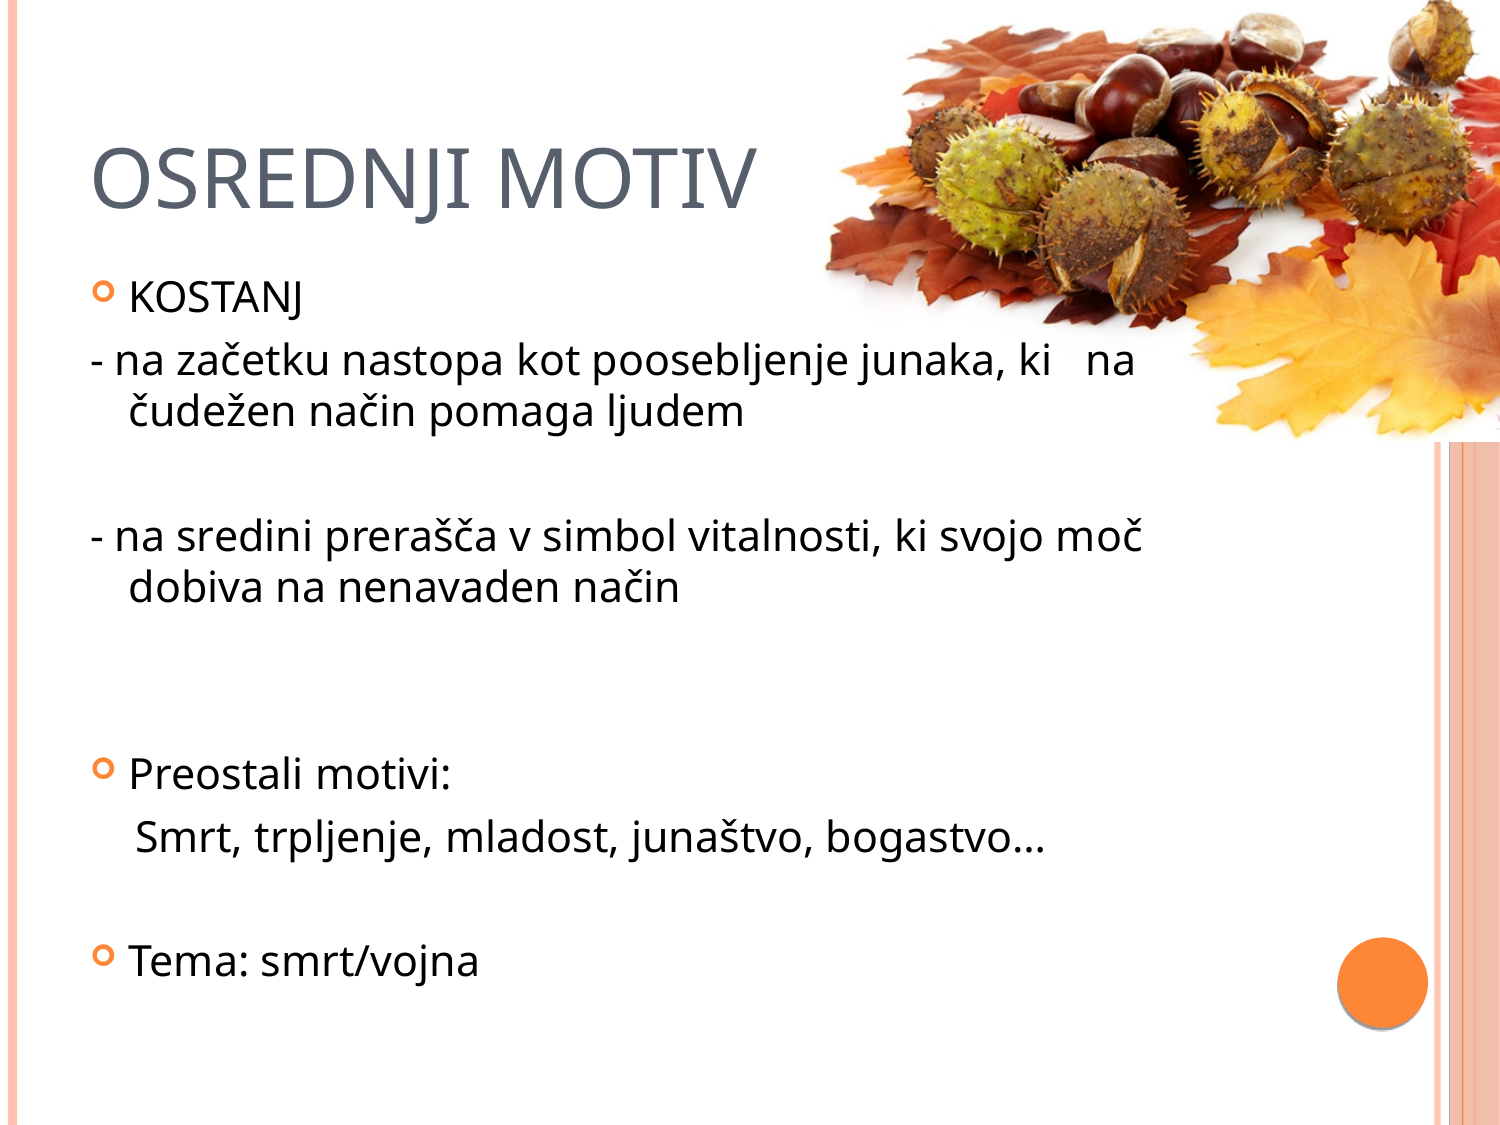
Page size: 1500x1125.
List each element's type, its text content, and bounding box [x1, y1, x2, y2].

list KOSTANJ - na začetku nastopa kot poosebljenje junaka, ki na čudežen način pomaga ljudem - na sredini prerašča v simbol vitalnosti, ki svojo moč dobiva na nenavaden način Preostali motivi: Smrt, trpljenje, mladost, junaštvo, bogastvo… Tema: smrt/vojna [75, 262, 1300, 1062]
title Osrednji motiv [75, 45, 1300, 233]
picture [820, 0, 1500, 442]
